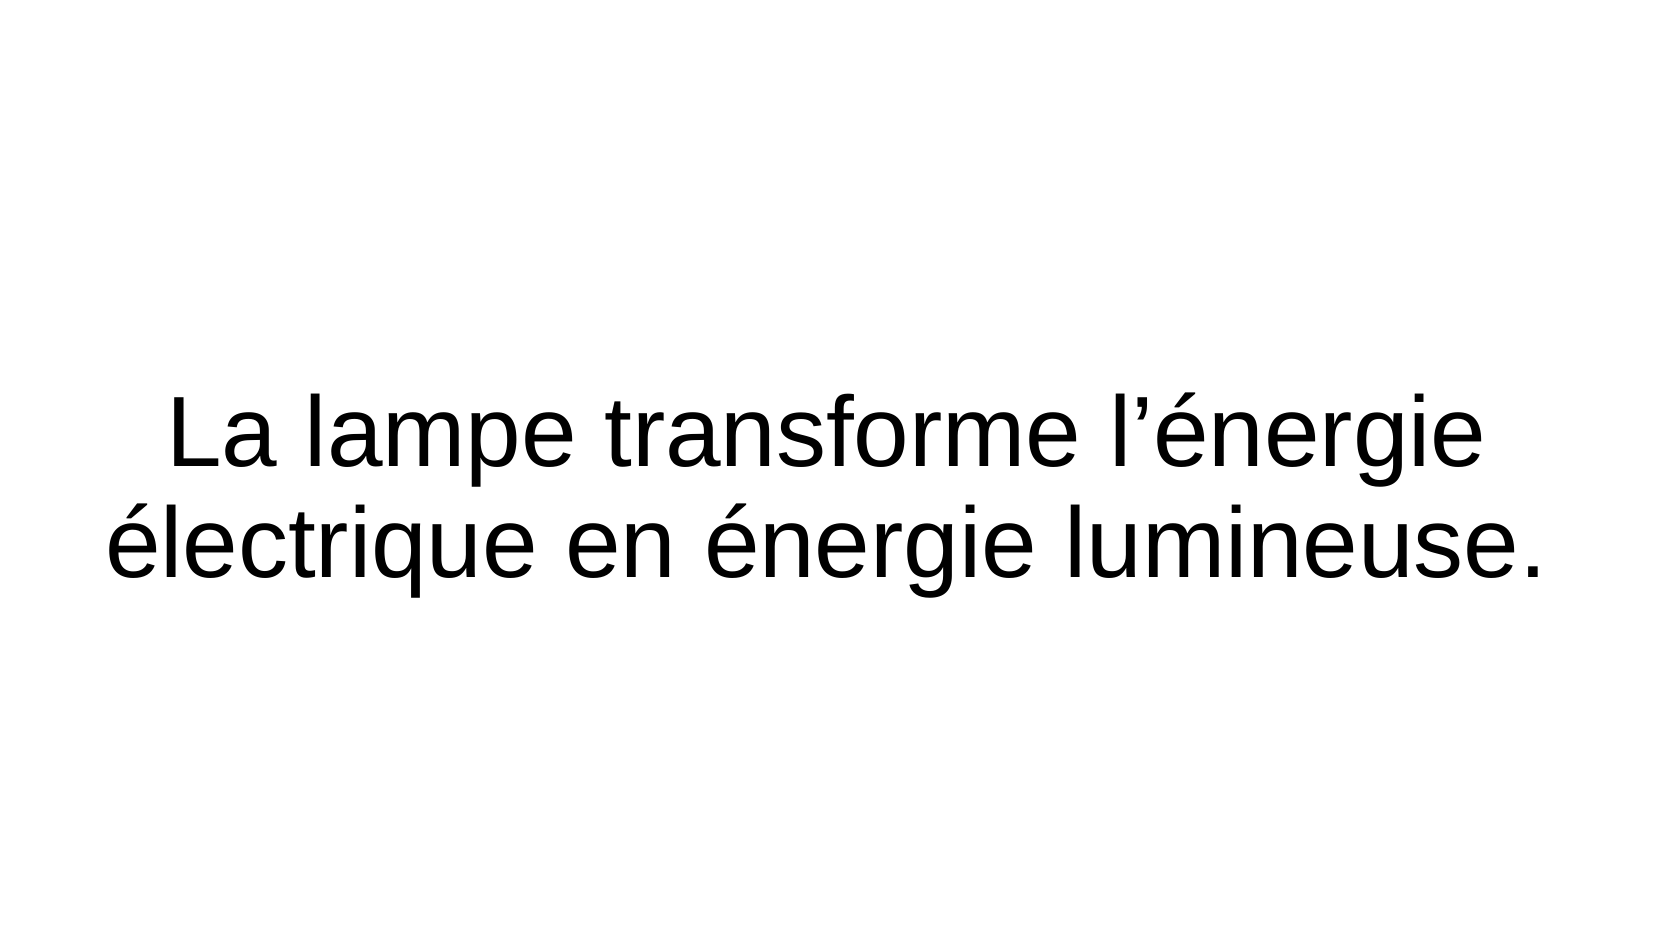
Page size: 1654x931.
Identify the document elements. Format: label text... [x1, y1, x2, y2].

subtitle La lampe transforme l’énergie électrique en énergie lumineuse. [82, 217, 1571, 758]
